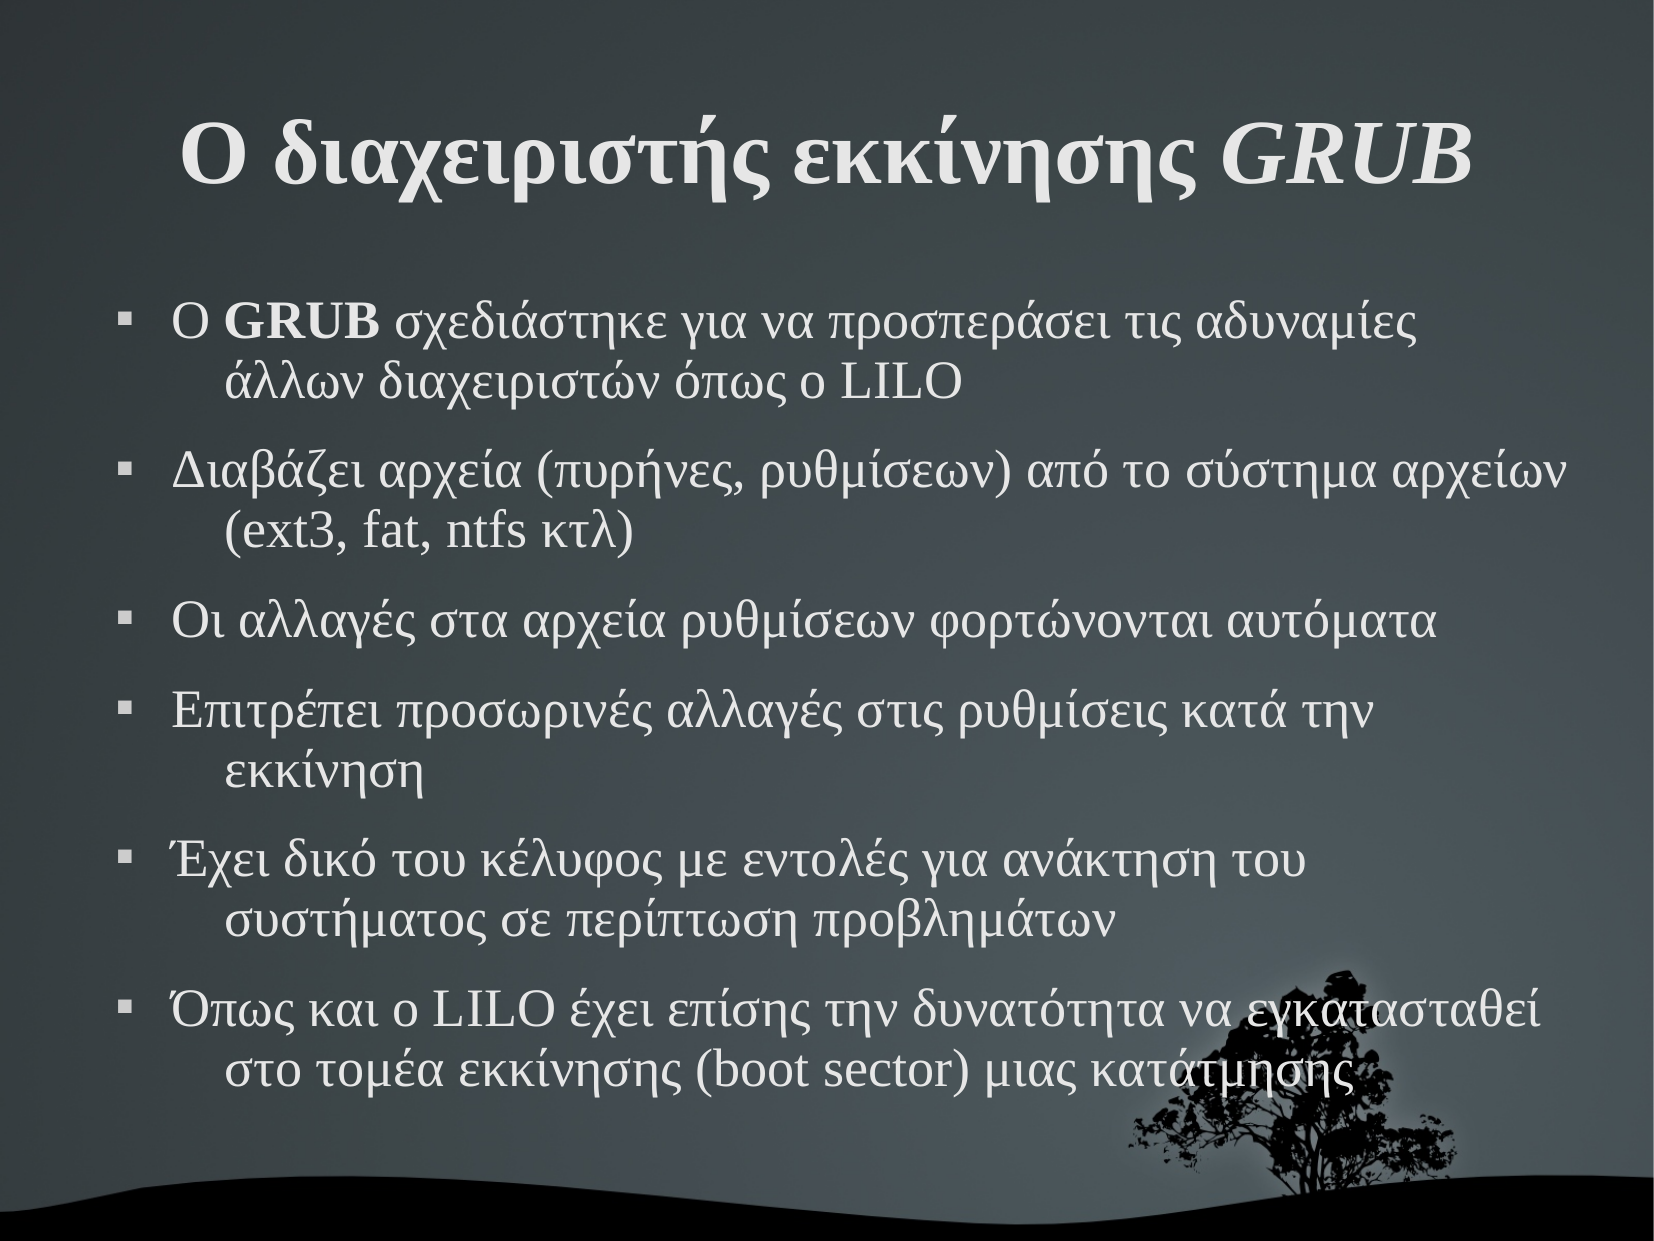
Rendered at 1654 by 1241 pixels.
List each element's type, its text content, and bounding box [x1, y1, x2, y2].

list Ο GRUB σχεδιάστηκε για να προσπεράσει τις αδυναμίες άλλων διαχειριστών όπως ο LILO Διαβάζει αρχεία (πυρήνες, ρυθμίσεων) από το σύστημα αρχείων (ext3, fat, ntfs κτλ) Οι αλλαγές στα αρχεία ρυθμίσεων φορτώνονται αυτόματα Επιτρέπει προσωρινές αλλαγές στις ρυθμίσεις κατά την εκκίνηση Έχει δικό του κέλυφος με εντολές για ανάκτηση του συστήματος σε περίπτωση προβλημάτων Όπως και ο LILO έχει επίσης την δυνατότητα να εγκατασταθεί στο τομέα εκκίνησης (boot sector) μιας κατάτμησης [82, 290, 1571, 1164]
picture [0, 0, 1654, 1241]
title Ο διαχειριστής εκκίνησης GRUB [82, 49, 1571, 257]
